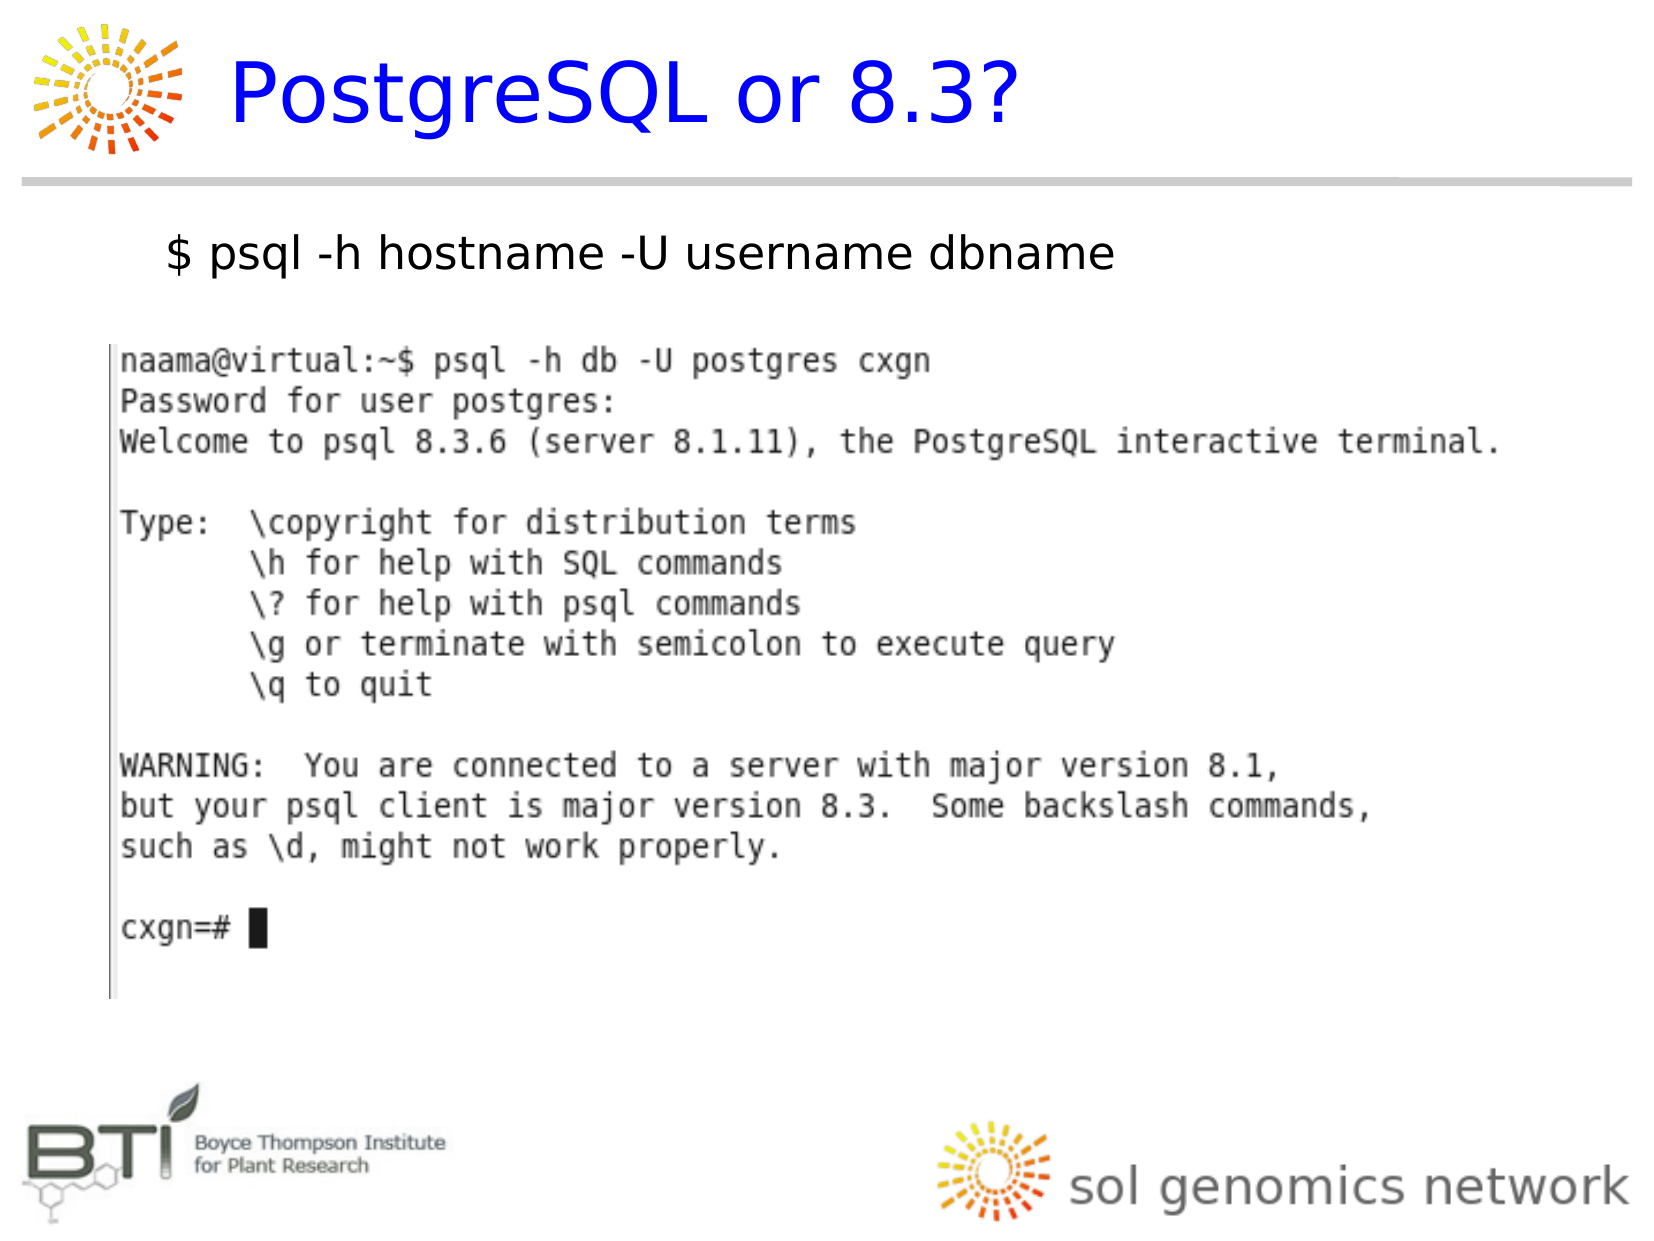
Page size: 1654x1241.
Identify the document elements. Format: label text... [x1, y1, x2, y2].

picture [921, 1116, 1642, 1229]
picture [32, 22, 184, 156]
text_box PostgreSQL or 8.3? [228, 46, 1623, 159]
text_box $ psql -h hostname -U username dbname [150, 225, 1351, 293]
picture [11, 1081, 460, 1230]
picture [109, 344, 1538, 999]
